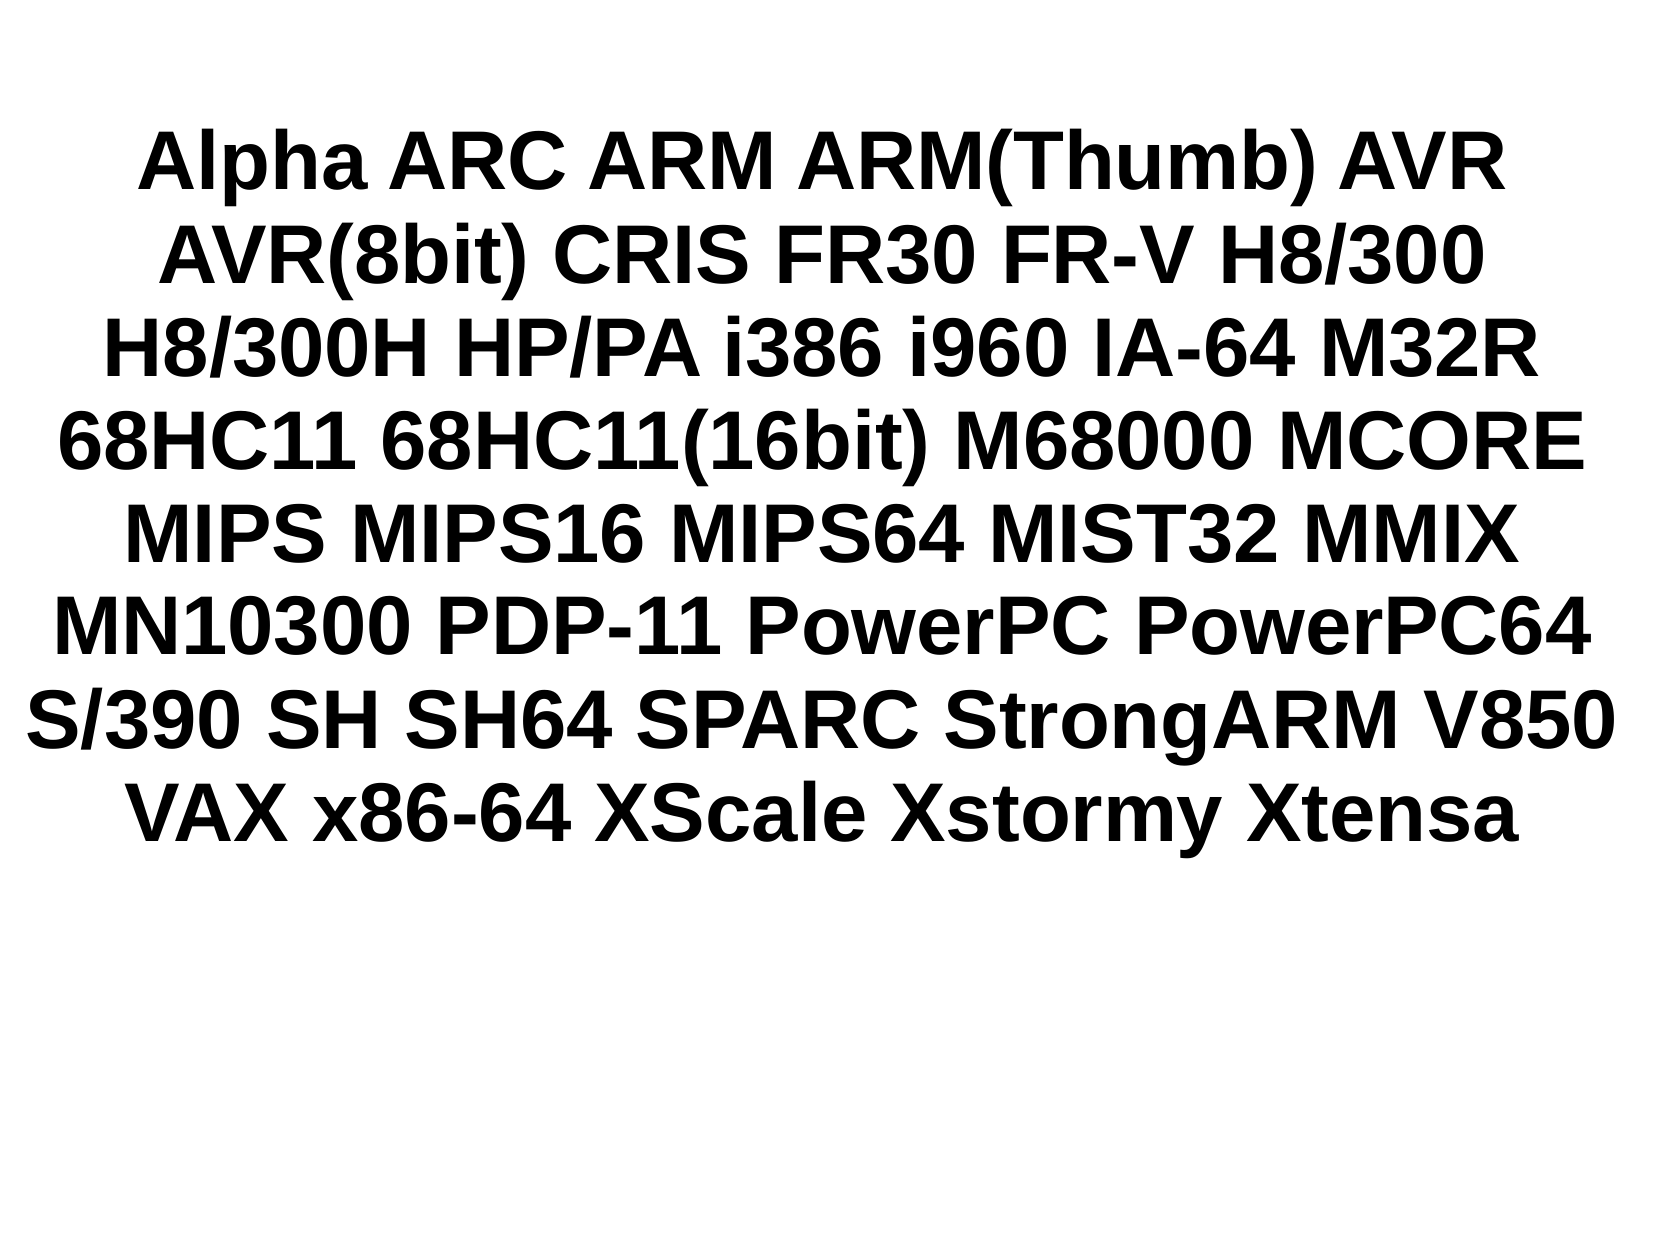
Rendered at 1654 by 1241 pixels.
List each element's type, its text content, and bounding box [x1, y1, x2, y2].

text_box Alpha ARC ARM ARM(Thumb) AVR AVR(8bit) CRIS FR30 FR-V H8/300 H8/300H HP/PA i386 i960 IA-64 M32R 68HC11 68HC11(16bit) M68000 MCORE MIPS MIPS16 MIPS64 MIST32 MMIX MN10300 PDP-11 PowerPC PowerPC64 S/390 SH SH64 SPARC StrongARM V850 VAX x86-64 XScale Xstormy Xtensa [10, 107, 1634, 960]
